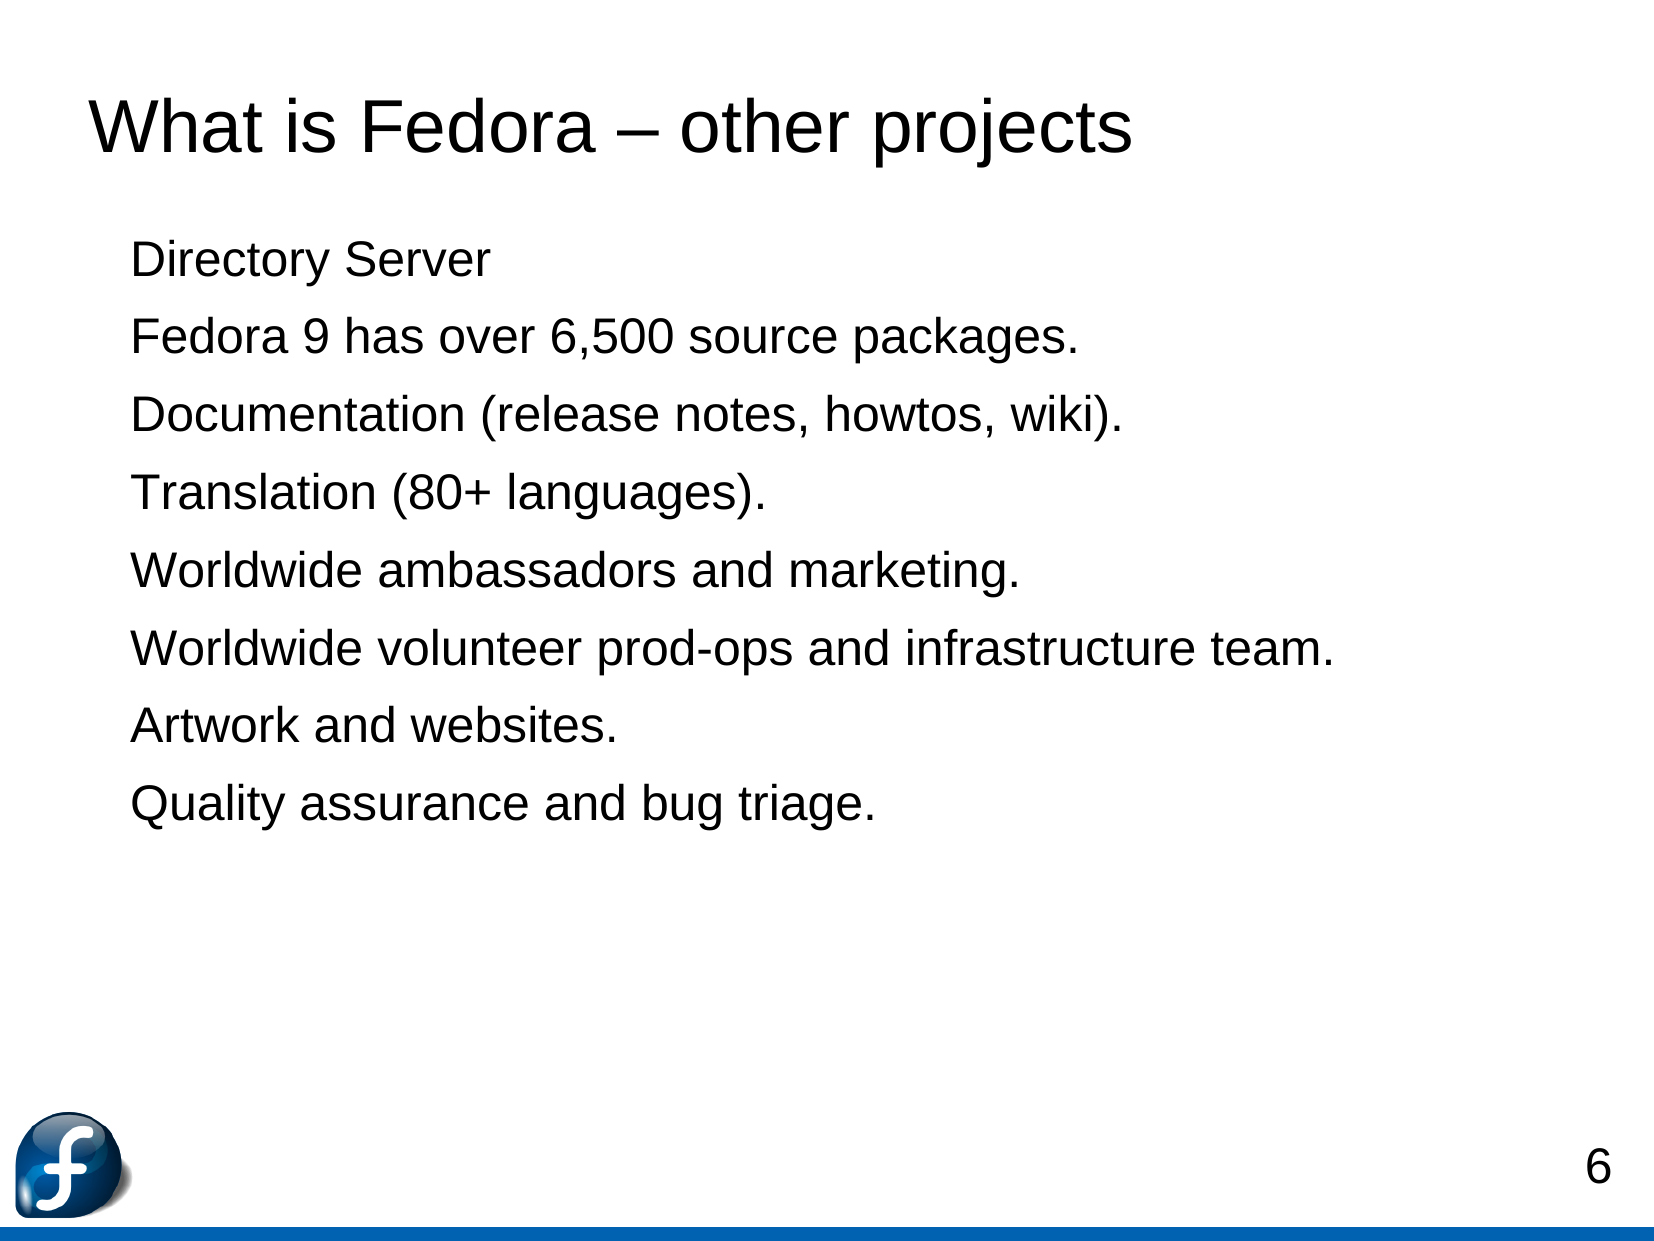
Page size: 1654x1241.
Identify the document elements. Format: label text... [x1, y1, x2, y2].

list Directory Server Fedora 9 has over 6,500 source packages. Documentation (release notes, howtos, wiki). Translation (80+ languages). Worldwide ambassadors and marketing. Worldwide volunteer prod-ops and infrastructure team. Artwork and websites. Quality assurance and bug triage. [112, 230, 1525, 1013]
text_box <number> [1384, 1137, 1613, 1201]
title What is Fedora – other projects [88, 65, 1501, 188]
picture [11, 1105, 133, 1227]
